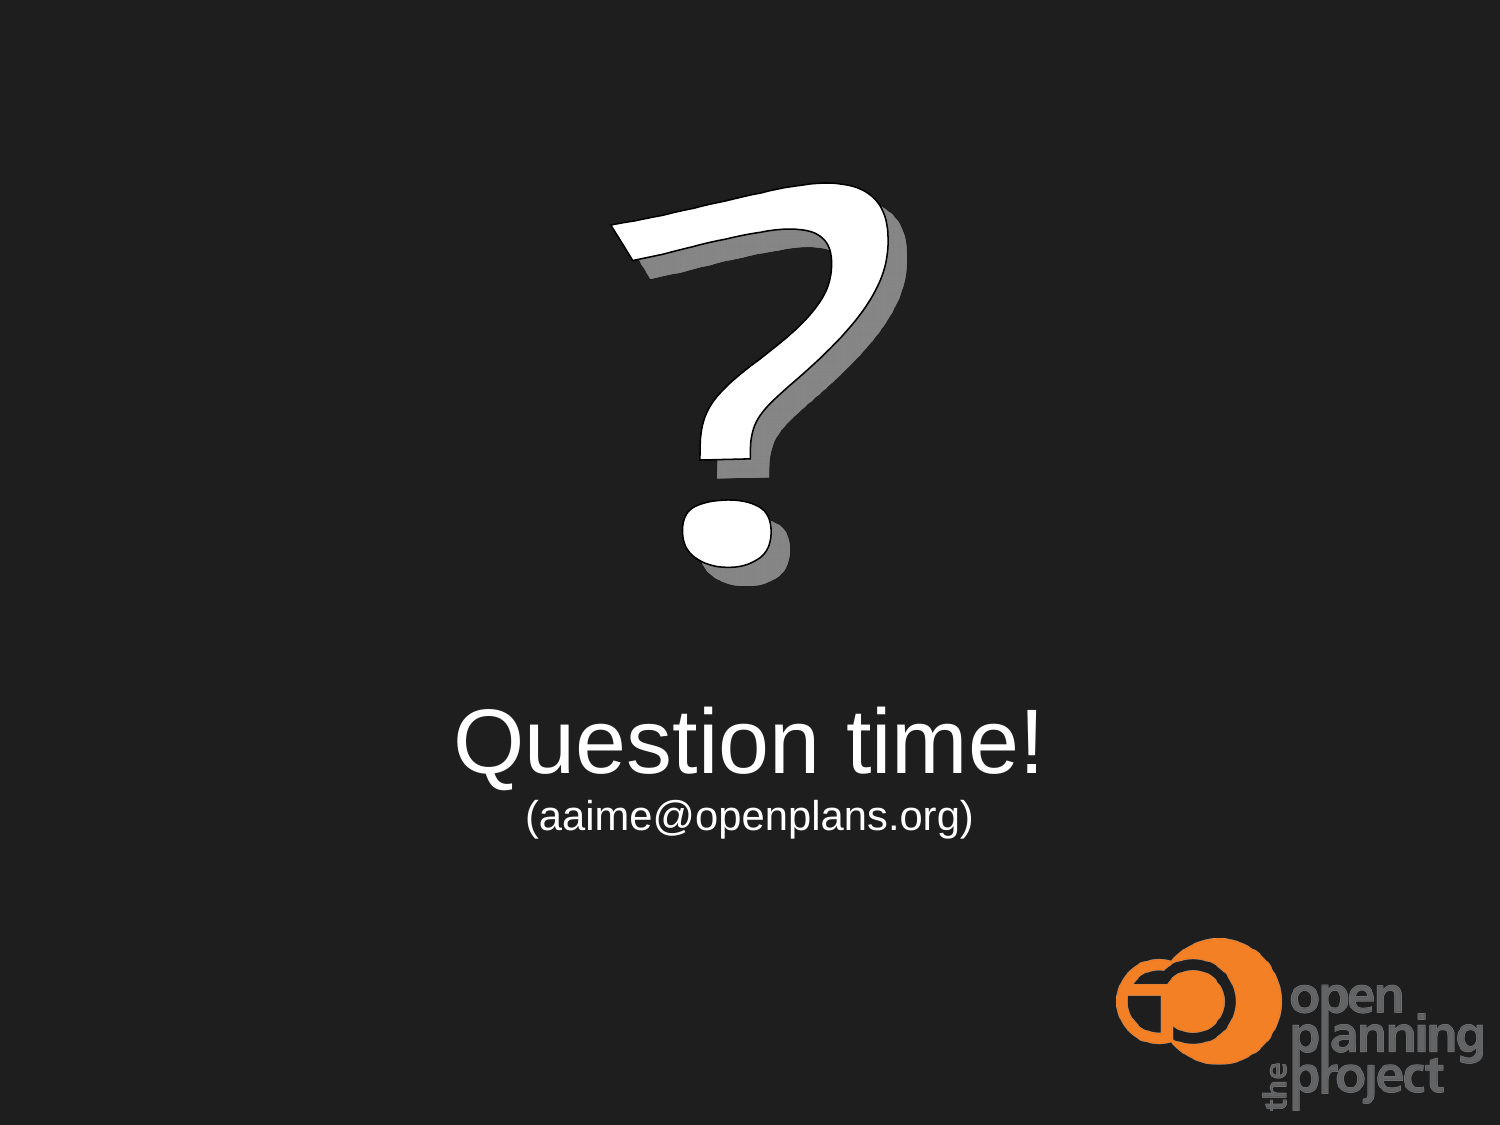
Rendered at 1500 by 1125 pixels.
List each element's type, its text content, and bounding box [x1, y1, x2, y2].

picture [1116, 938, 1483, 1111]
text_box ? [682, 499, 772, 568]
title Question time! (aaime@openplans.org) [74, 661, 1425, 869]
text_box ? [610, 183, 889, 461]
